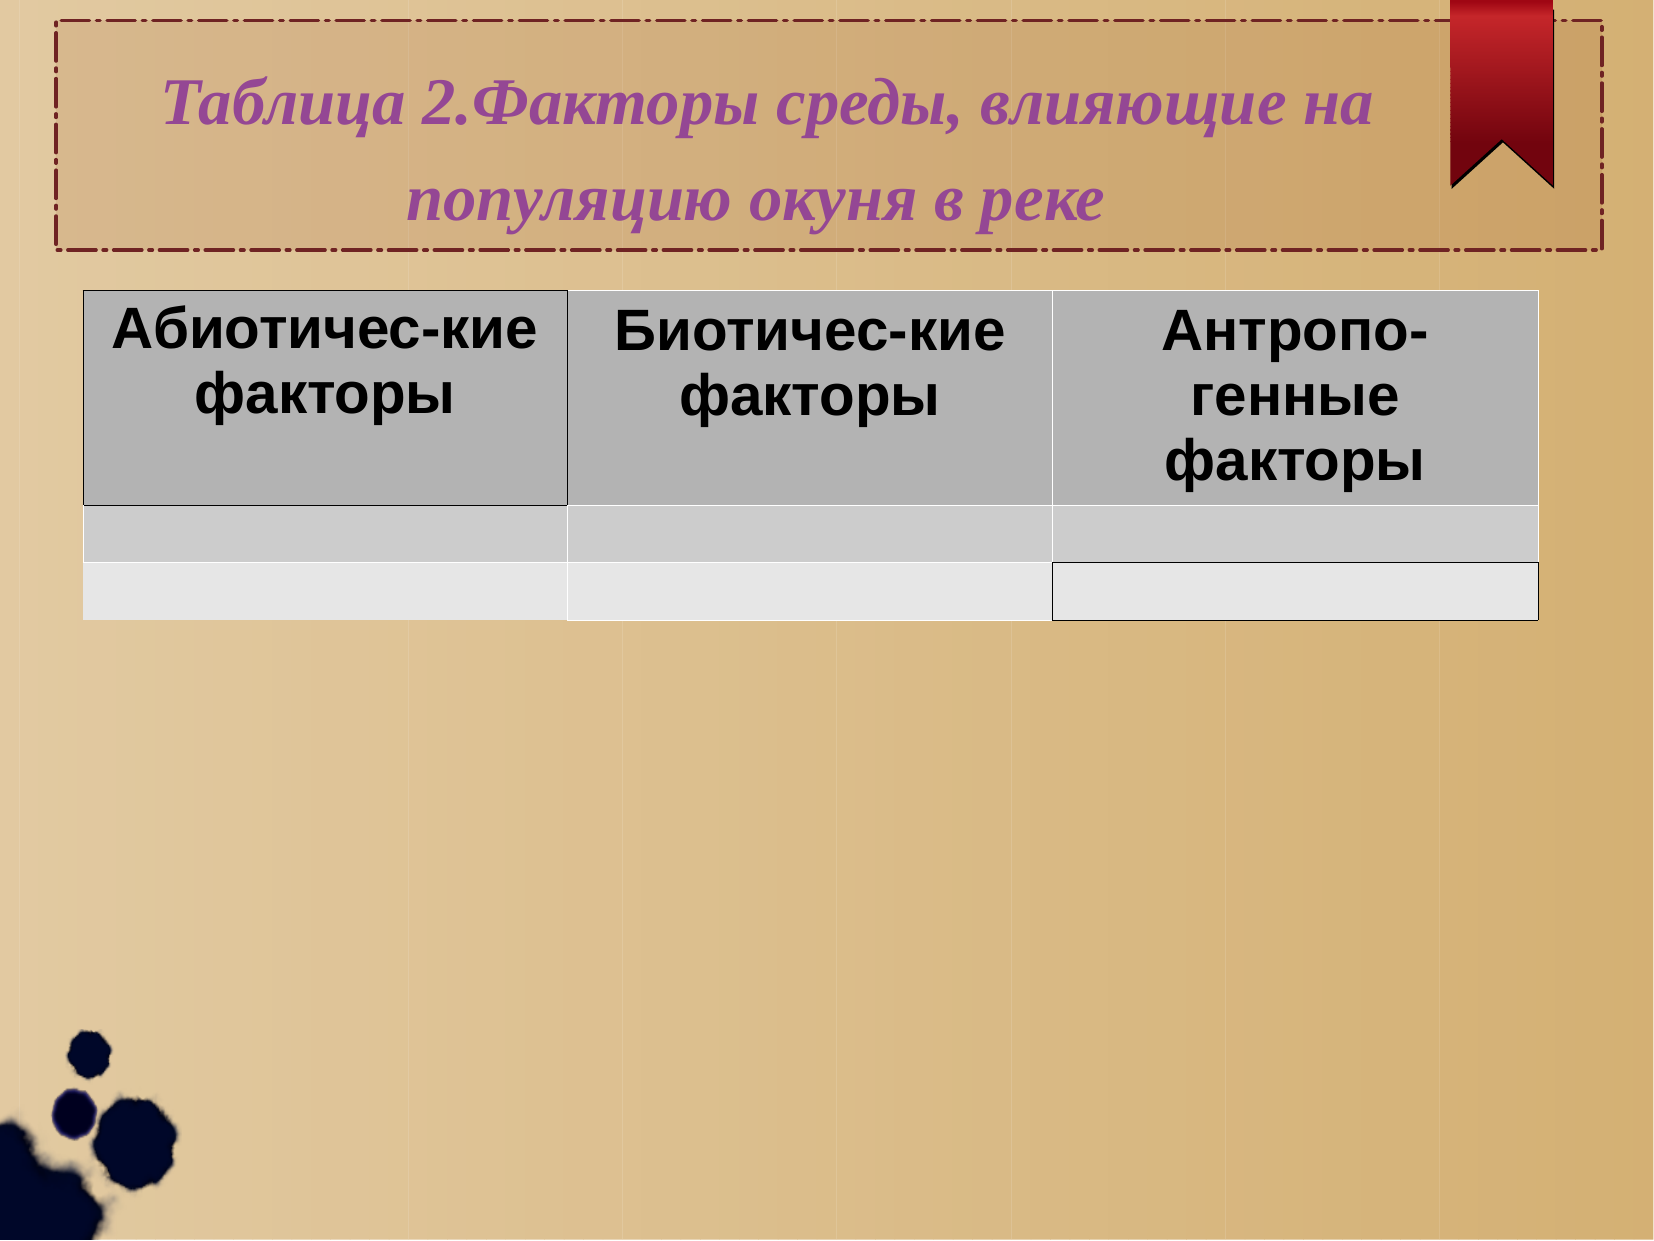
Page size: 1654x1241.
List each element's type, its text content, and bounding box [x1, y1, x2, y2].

table_cell [84, 506, 567, 562]
table_cell [1053, 563, 1538, 620]
table_cell [568, 563, 1052, 620]
table_cell [568, 506, 1052, 562]
table_cell [83, 563, 567, 620]
table_header Антропо-генные факторы [1053, 291, 1538, 505]
table_header Абиотичес-кие факторы [84, 291, 567, 505]
table_cell [1053, 506, 1538, 562]
table_header Биотичес-кие факторы [568, 291, 1052, 505]
title Таблица 2.Факторы среды, влияющие на популяцию окуня в реке [82, 49, 1453, 257]
